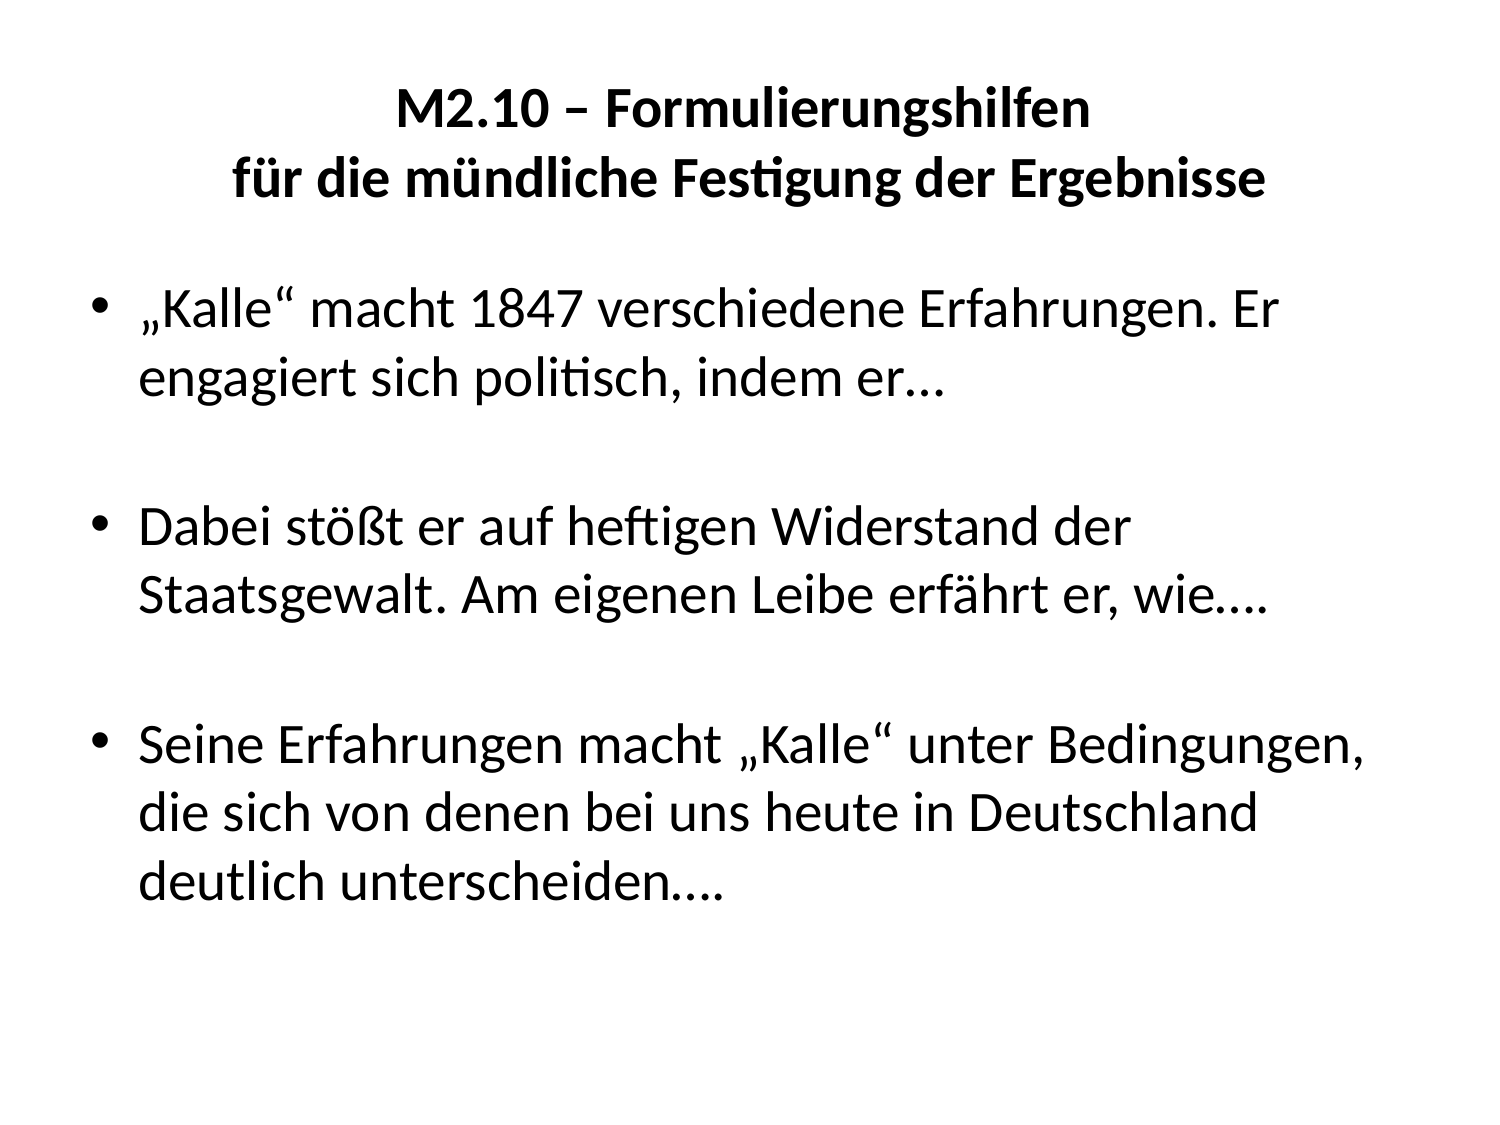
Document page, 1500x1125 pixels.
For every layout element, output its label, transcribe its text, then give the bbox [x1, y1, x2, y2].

list „Kalle“ macht 1847 verschiedene Erfahrungen. Er engagiert sich politisch, indem er… Dabei stößt er auf heftigen Widerstand der Staatsgewalt. Am eigenen Leibe erfährt er, wie…. Seine Erfahrungen macht „Kalle“ unter Bedingungen, die sich von denen bei uns heute in Deutschland deutlich unterscheiden…. [75, 262, 1425, 1005]
title M2.10 – Formulierungshilfen für die mündliche Festigung der Ergebnisse [75, 45, 1425, 233]
